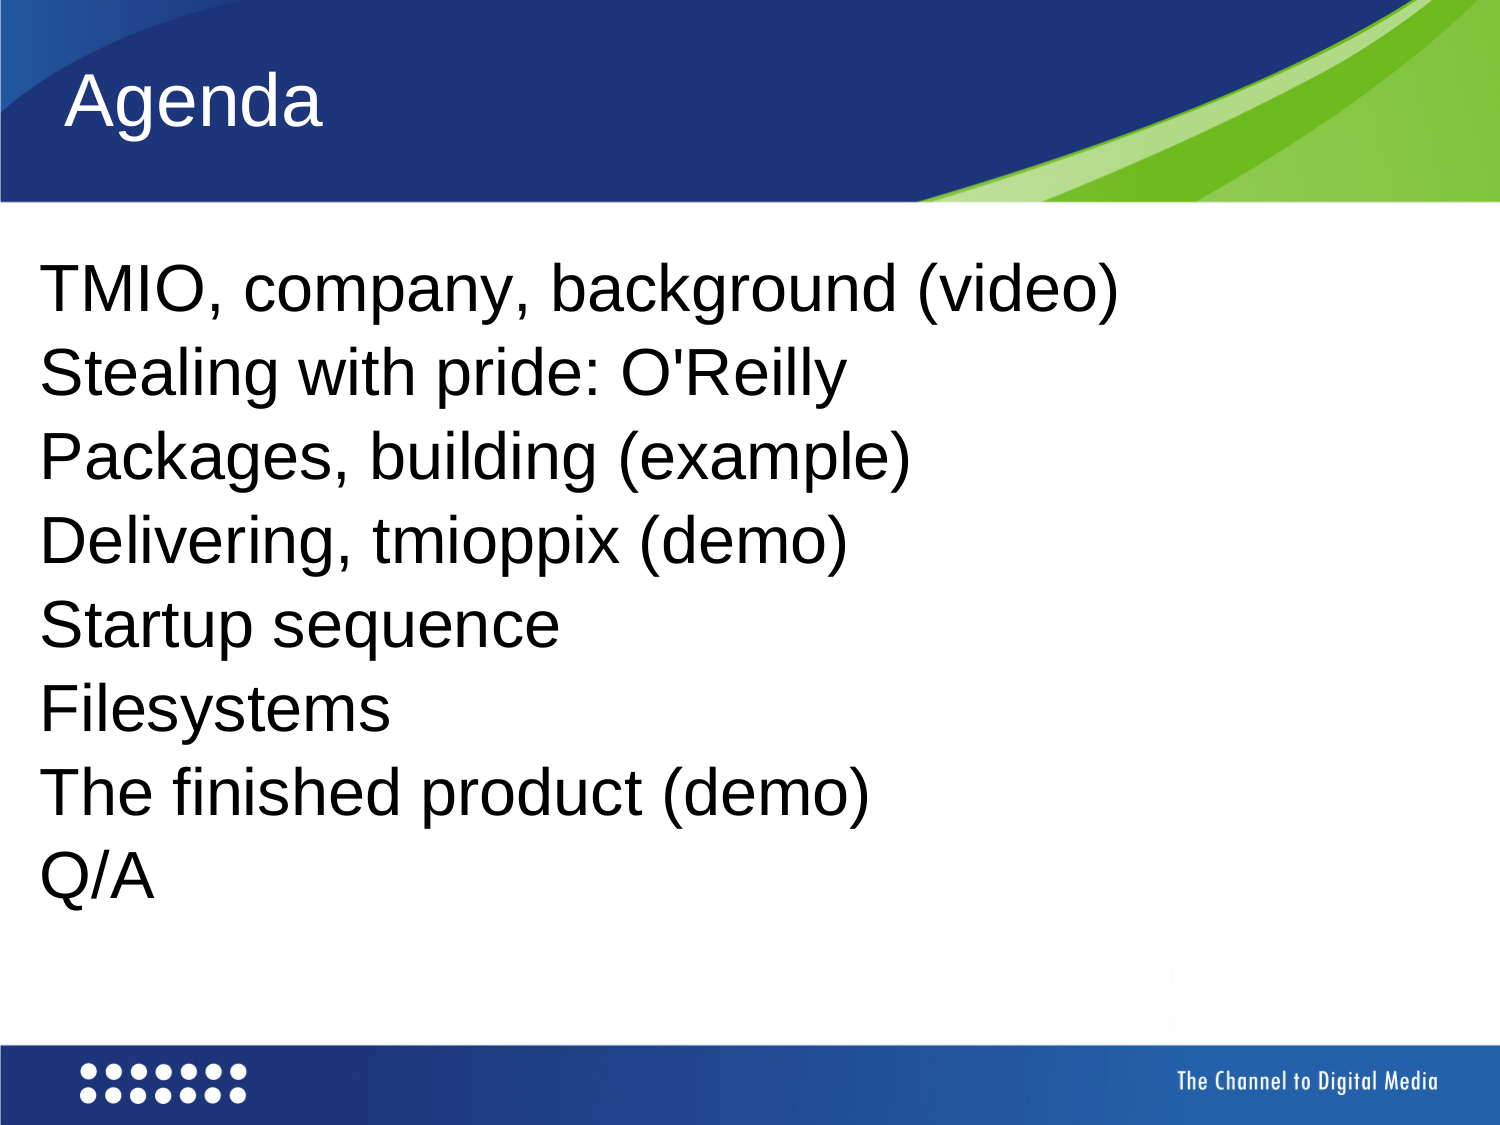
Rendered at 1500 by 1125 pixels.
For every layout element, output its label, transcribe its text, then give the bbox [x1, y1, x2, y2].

list TMIO, company, background (video) Stealing with pride: O'Reilly Packages, building (example) Delivering, tmioppix (demo) Startup sequence Filesystems The finished product (demo) Q/A [24, 249, 1463, 1001]
picture [0, 0, 1500, 1125]
title Agenda [50, 24, 1450, 176]
